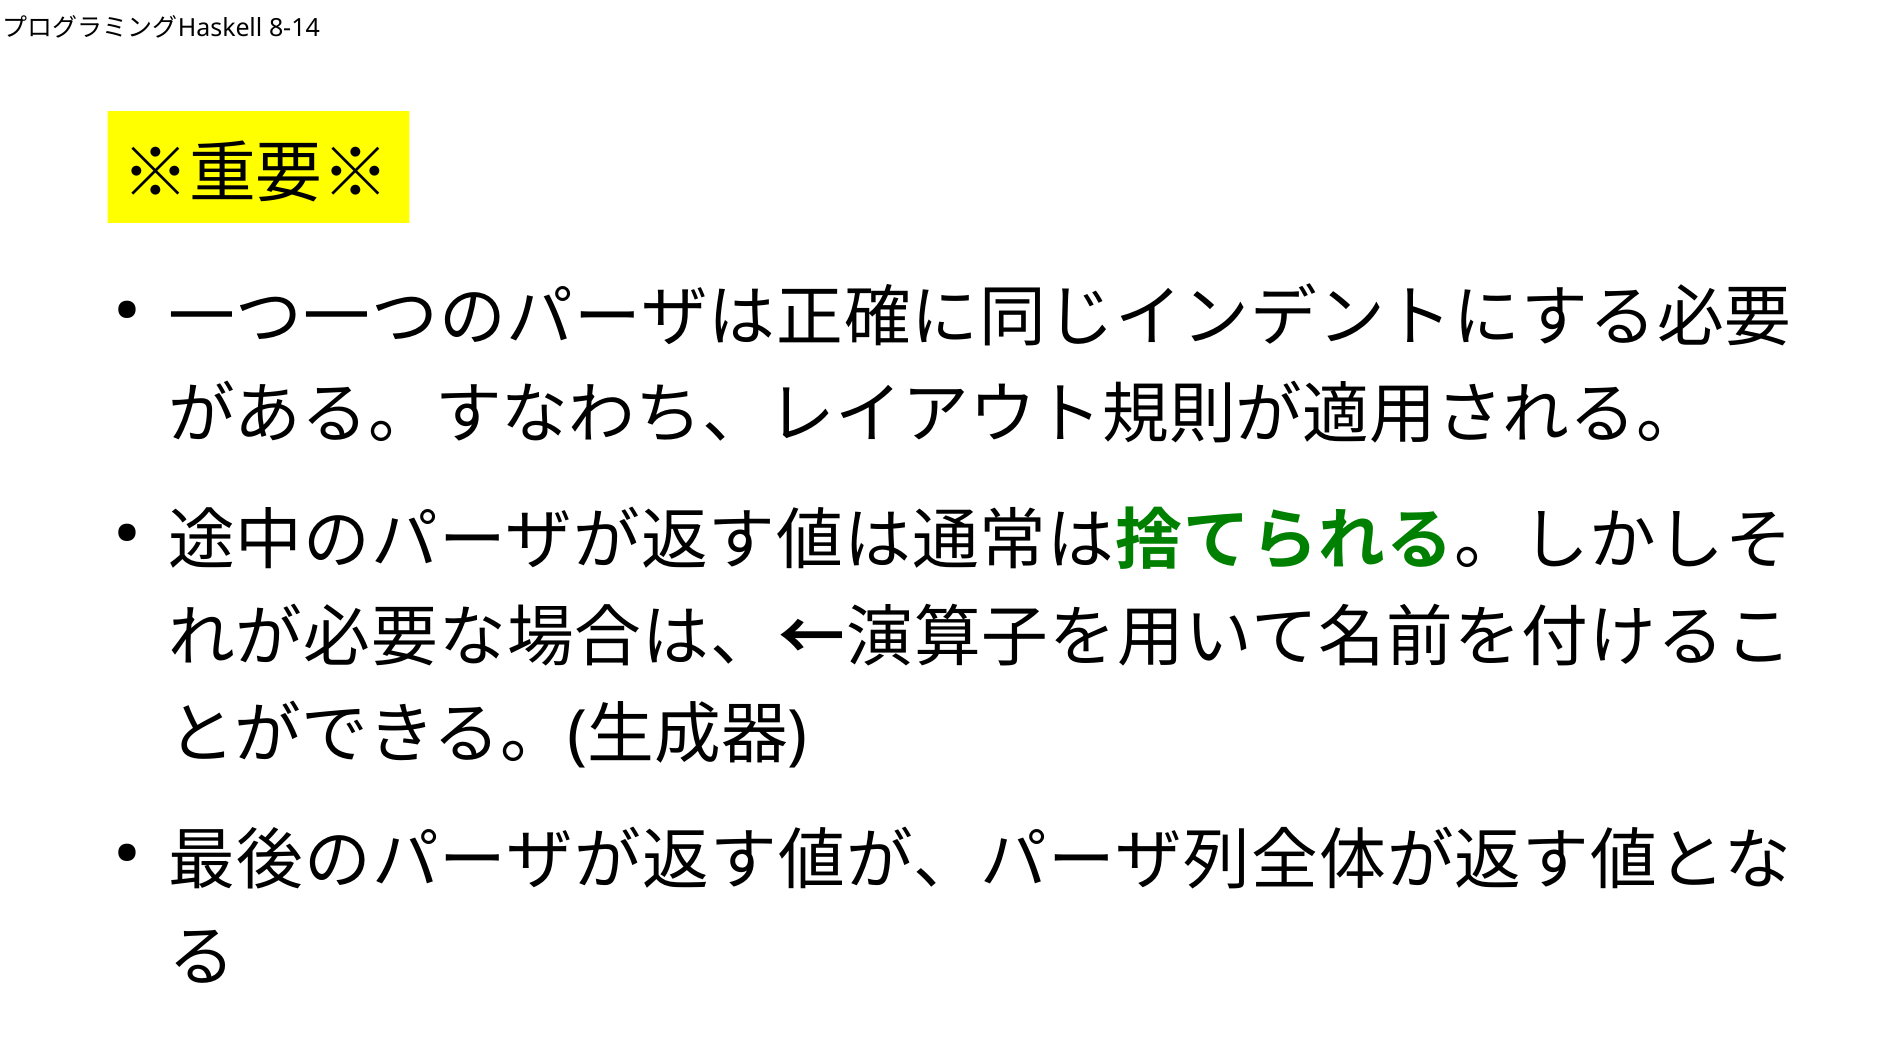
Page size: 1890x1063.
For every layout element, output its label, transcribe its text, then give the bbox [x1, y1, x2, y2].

list 一つ一つのパーザは正確に同じインデントにする必要がある。すなわち、レイアウト規則が適用される。 途中のパーザが返す値は通常は捨てられる。しかしそれが必要な場合は、←演算子を用いて名前を付けることができる。(生成器) 最後のパーザが返す値が、パーザ列全体が返す値となる [94, 260, 1796, 760]
text_box ※重要※ [107, 111, 410, 193]
